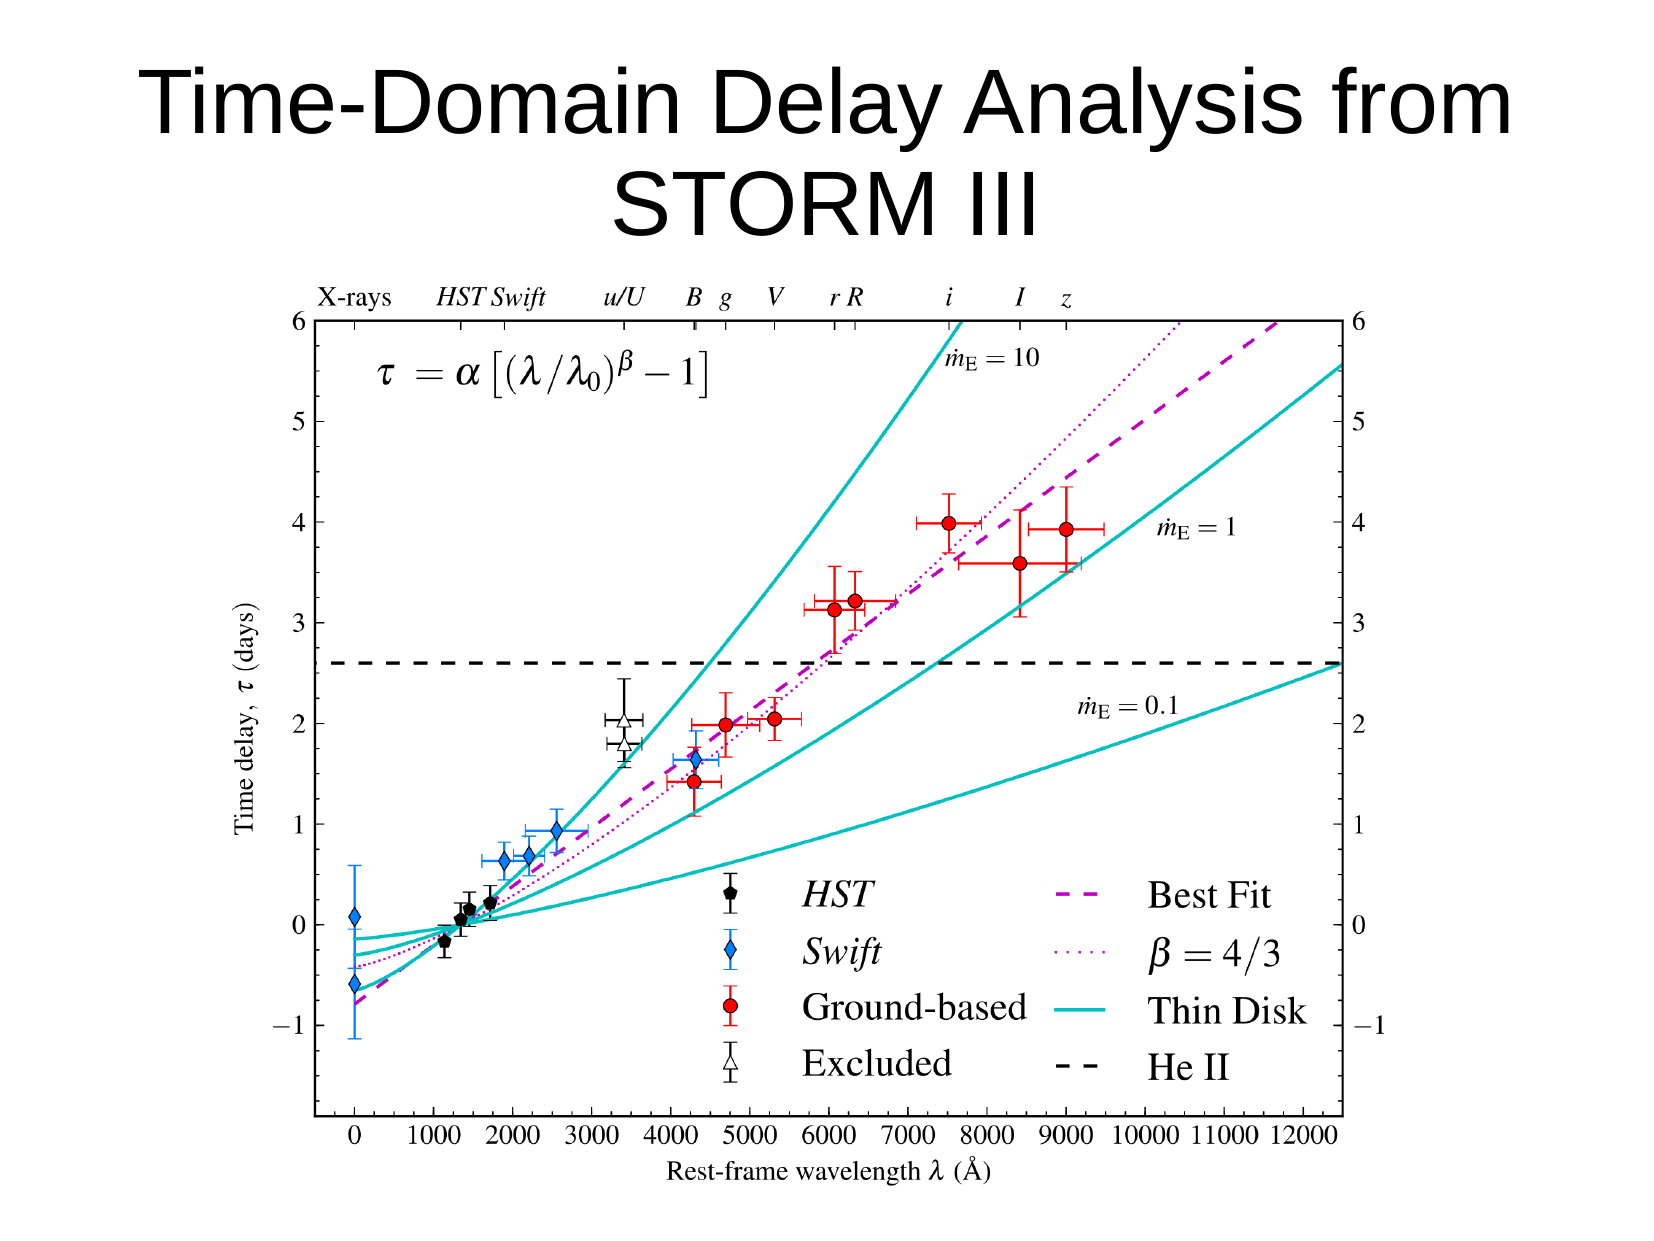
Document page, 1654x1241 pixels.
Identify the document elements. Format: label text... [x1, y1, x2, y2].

picture [207, 256, 1406, 1195]
title Time-Domain Delay Analysis from STORM III [82, 49, 1571, 257]
